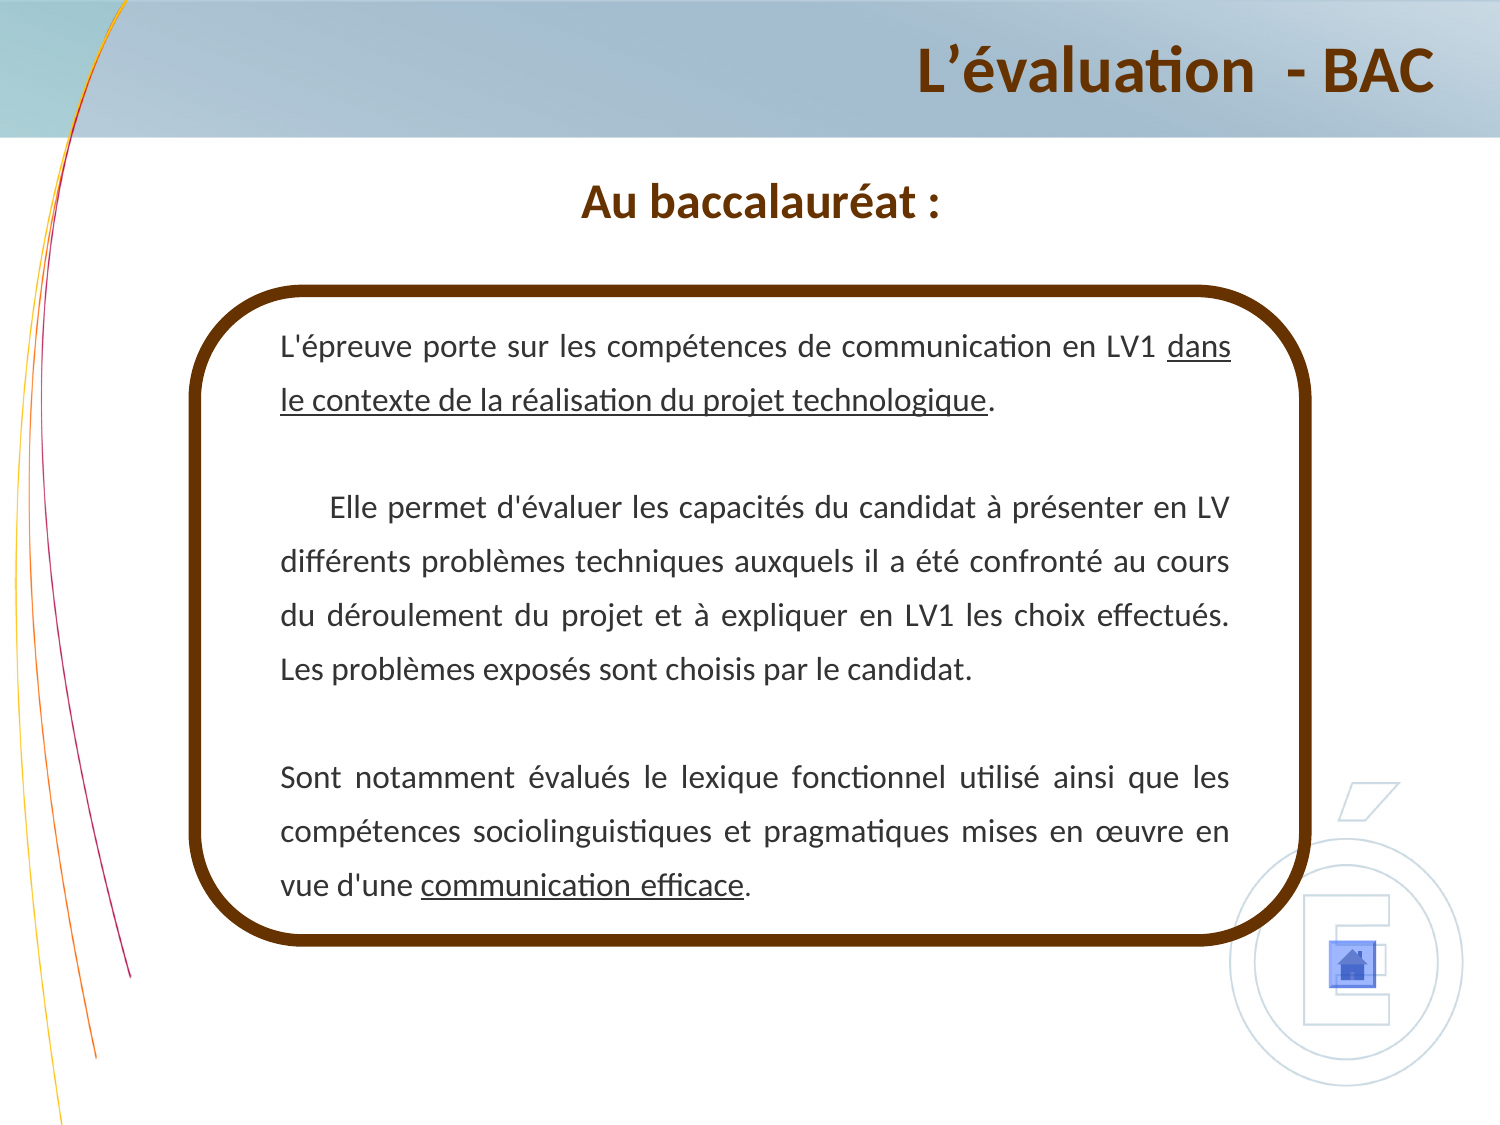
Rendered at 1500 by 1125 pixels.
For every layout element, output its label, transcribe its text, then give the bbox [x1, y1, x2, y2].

picture [0, 0, 1500, 1125]
list [135, 184, 785, 1005]
picture [785, 311, 1299, 934]
title L’évaluation - BAC [312, 0, 1451, 160]
text_box Au baccalauréat : [454, 160, 1070, 237]
list [276, 298, 785, 302]
list [202, 305, 785, 934]
picture [785, 298, 1224, 302]
text_box [1329, 940, 1377, 989]
text_box L'épreuve porte sur les compétences de communication en LV1 dans le contexte de la réalisation du projet technologique. Elle permet d'évaluer les capacités du candidat à présenter en LV différents problèmes techniques auxquels il a été confronté au cours du déroulement du projet et à expliquer en LV1 les choix effectués. Les problèmes exposés sont choisis par le candidat. Sont notamment évalués le lexique fonctionnel utilisé ainsi que les compétences sociolinguistiques et pragmatiques mises en œuvre en vue d'une communication efficace. [265, 302, 1247, 911]
